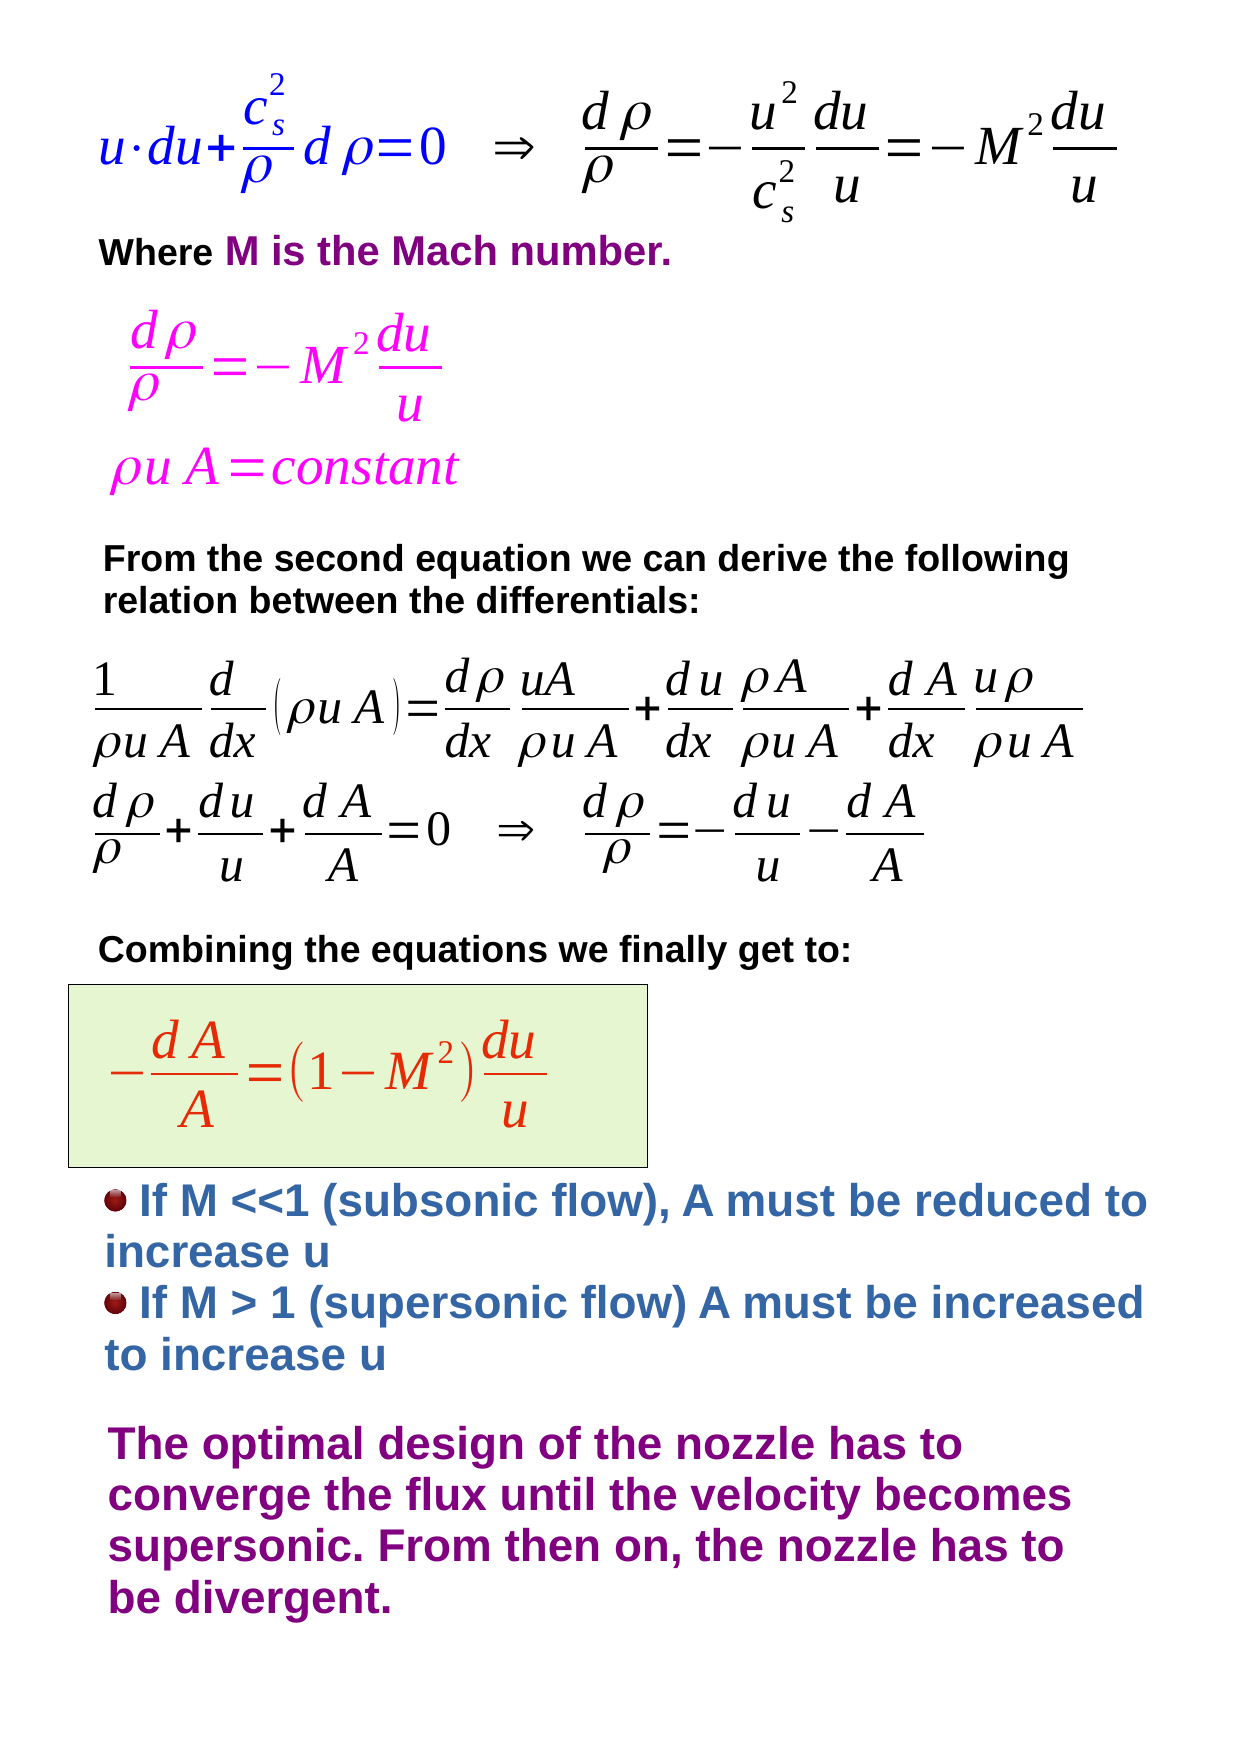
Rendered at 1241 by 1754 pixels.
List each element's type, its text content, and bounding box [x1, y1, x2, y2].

text_box [68, 984, 648, 1168]
text_box Where M is the Mach number. [83, 220, 1076, 282]
text_box Combining the equations we finally get to: [83, 921, 1010, 978]
text_box The optimal design of the nozzle has to converge the flux until the velocity becomes supersonic. From then on, the nozzle has to be divergent. [92, 1410, 1136, 1631]
chart [95, 299, 477, 499]
chart [110, 978, 137, 984]
text_box If M <<1 (subsonic flow), A must be reduced to increase u If M > 1 (supersonic flow) A must be increased to increase u [89, 1167, 1175, 1388]
text_box From the second equation we can derive the following relation between the differentials: [88, 529, 1167, 771]
chart [79, 648, 1098, 892]
chart [83, 66, 1132, 229]
